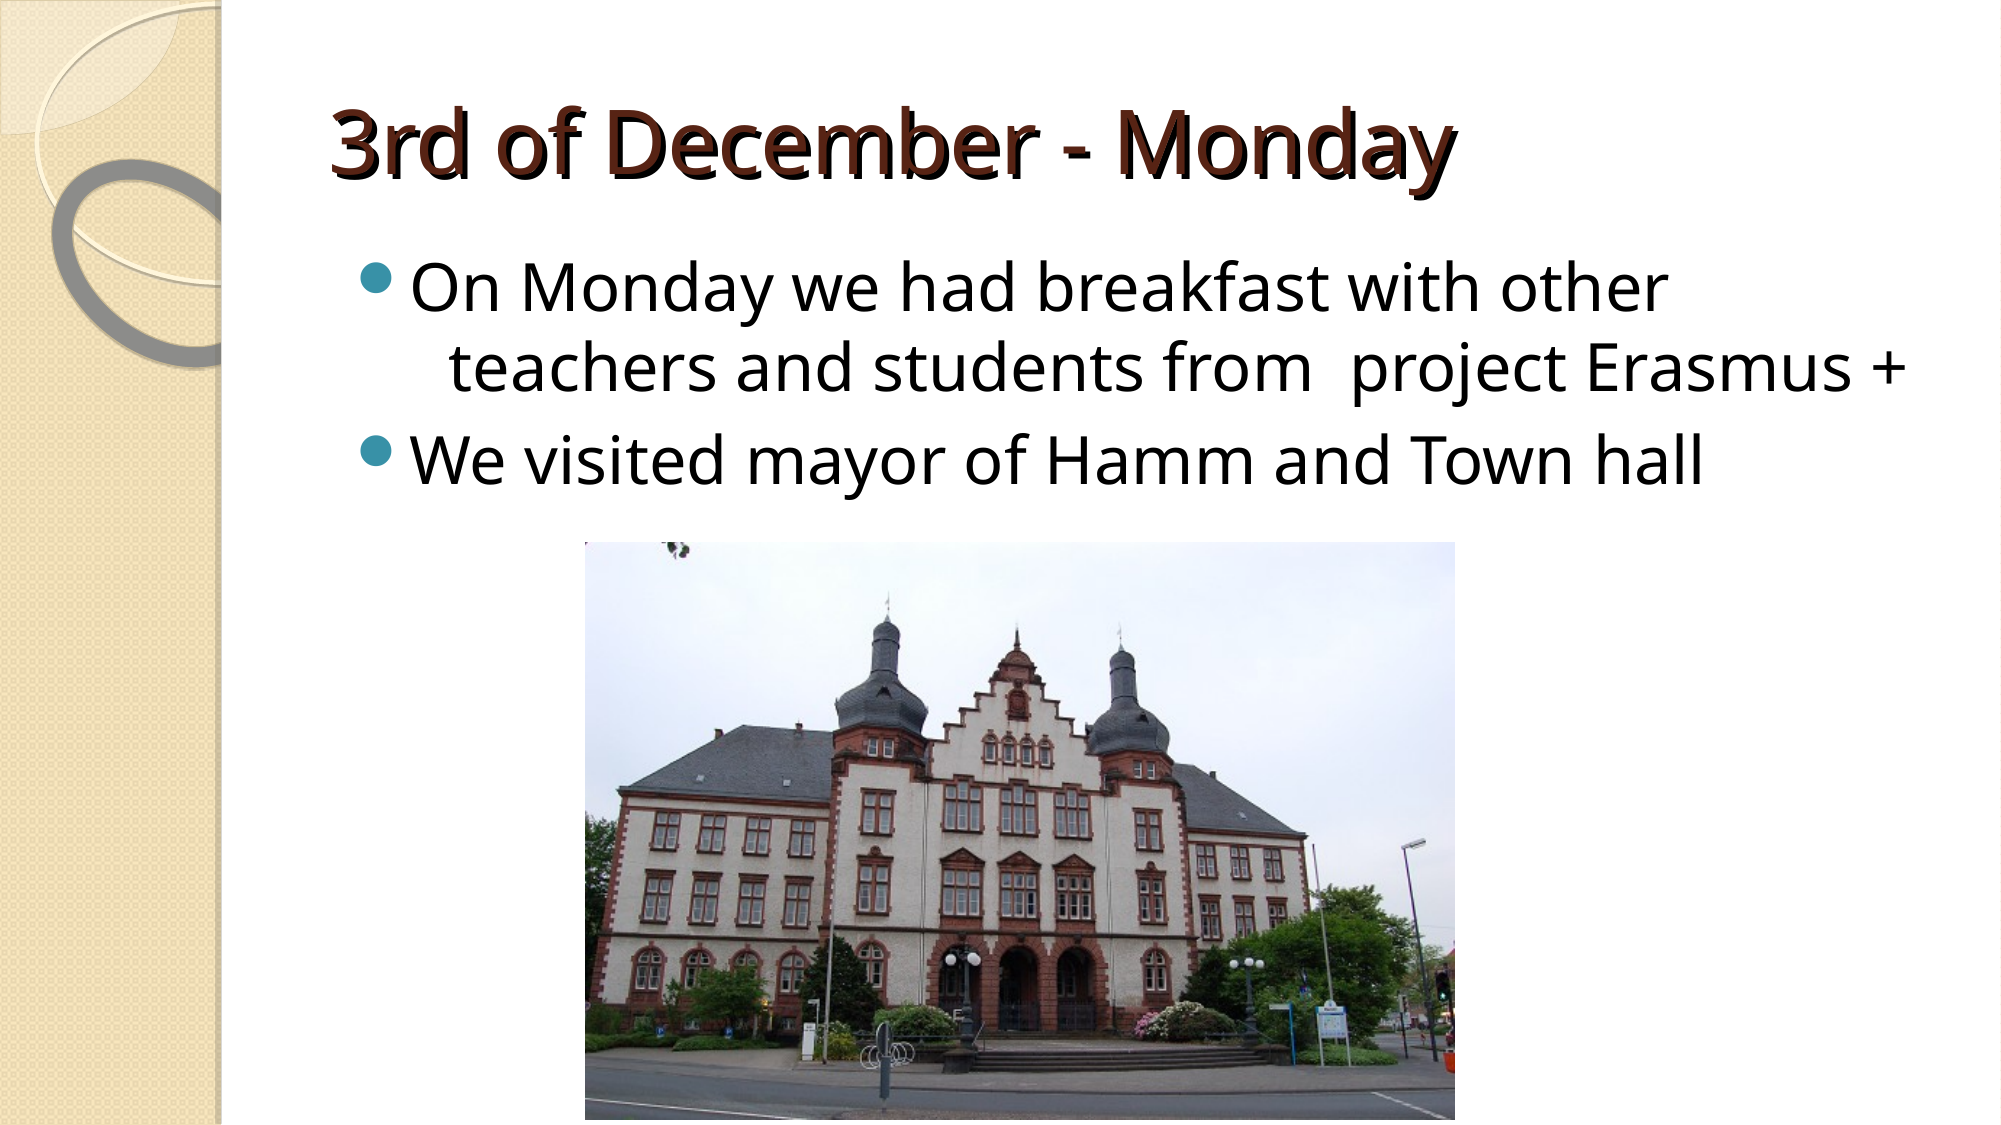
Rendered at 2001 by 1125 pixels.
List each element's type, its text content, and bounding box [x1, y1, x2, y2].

list On Monday we had breakfast with other teachers and students from project Erasmus + We visited mayor of Hamm and Town hall [313, 237, 1955, 1026]
picture [585, 542, 1455, 1120]
title 3rd of December - Monday [313, 45, 1955, 233]
